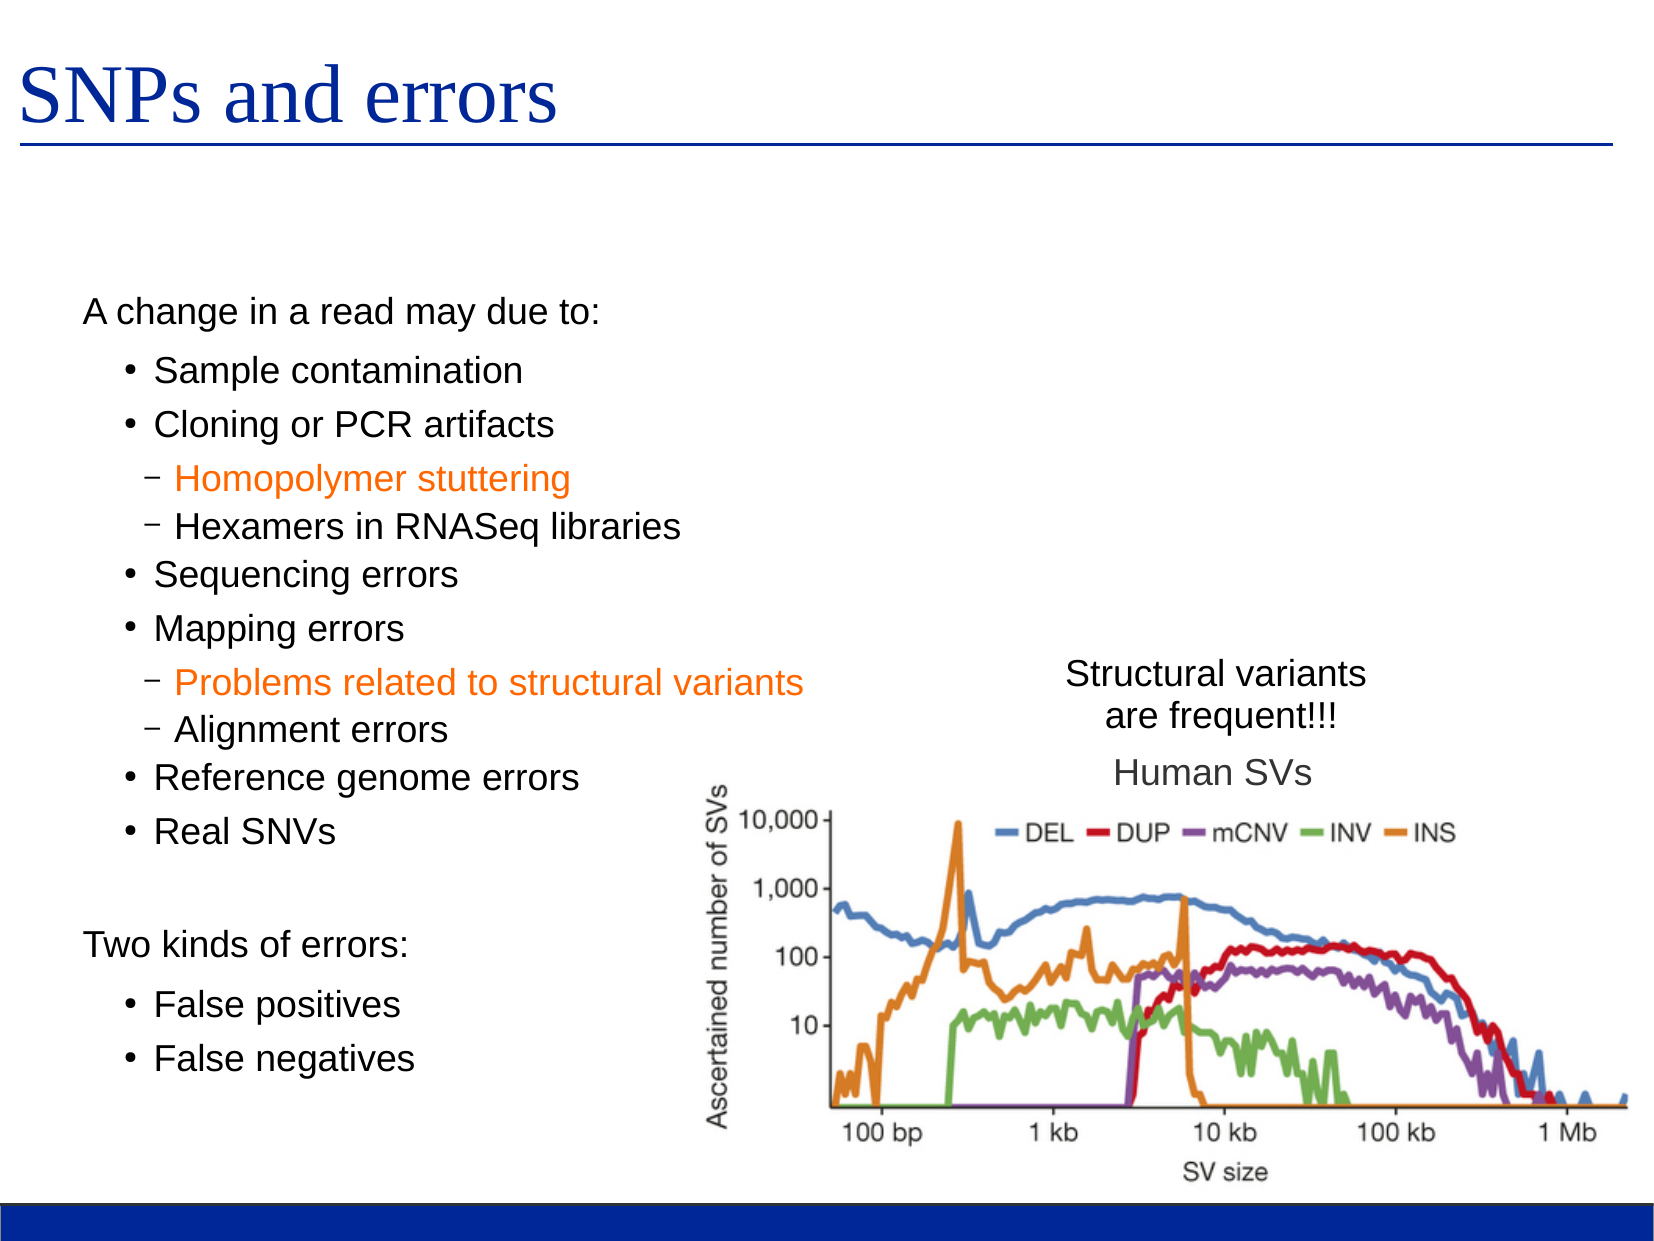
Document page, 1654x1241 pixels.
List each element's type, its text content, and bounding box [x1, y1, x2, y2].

list A change in a read may due to: Sample contamination Cloning or PCR artifacts Homopolymer stuttering Hexamers in RNASeq libraries Sequencing errors Mapping errors Problems related to structural variants Alignment errors Reference genome errors Real SNVs Two kinds of errors: False positives False negatives [82, 290, 1571, 1109]
title SNPs and errors [17, 0, 1589, 198]
text_box Human SVs [1098, 745, 1328, 801]
text_box Structural variants are frequent!!! [1050, 645, 1382, 745]
picture [700, 754, 1631, 1202]
